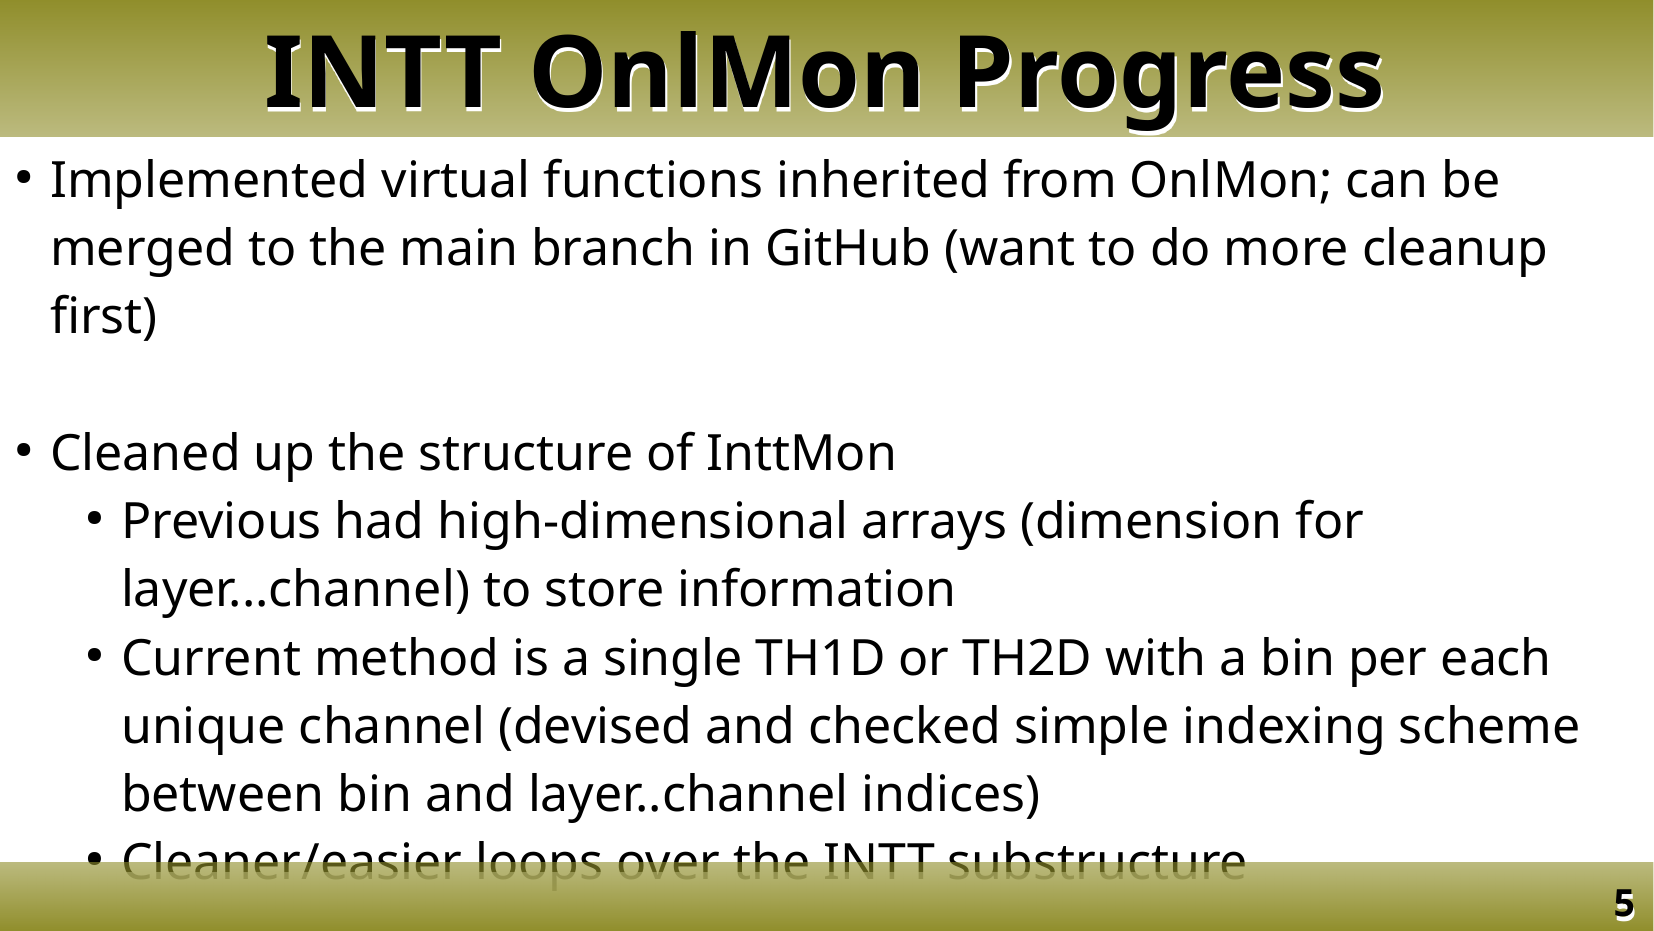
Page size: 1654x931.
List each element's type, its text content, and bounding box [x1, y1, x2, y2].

text_box INTT OnlMon Progress [0, 0, 1651, 136]
text_box [0, 862, 1654, 931]
text_box Implemented virtual functions inherited from OnlMon; can be merged to the main branch in GitHub (want to do more cleanup first) Cleaned up the structure of InttMon Previous had high-dimensional arrays (dimension for layer...channel) to store information Current method is a single TH1D or TH2D with a bin per each unique channel (devised and checked simple indexing scheme between bin and layer..channel indices) Cleaner/easier loops over the INTT substructure [0, 136, 1654, 862]
text_box 5 [825, 864, 1651, 931]
